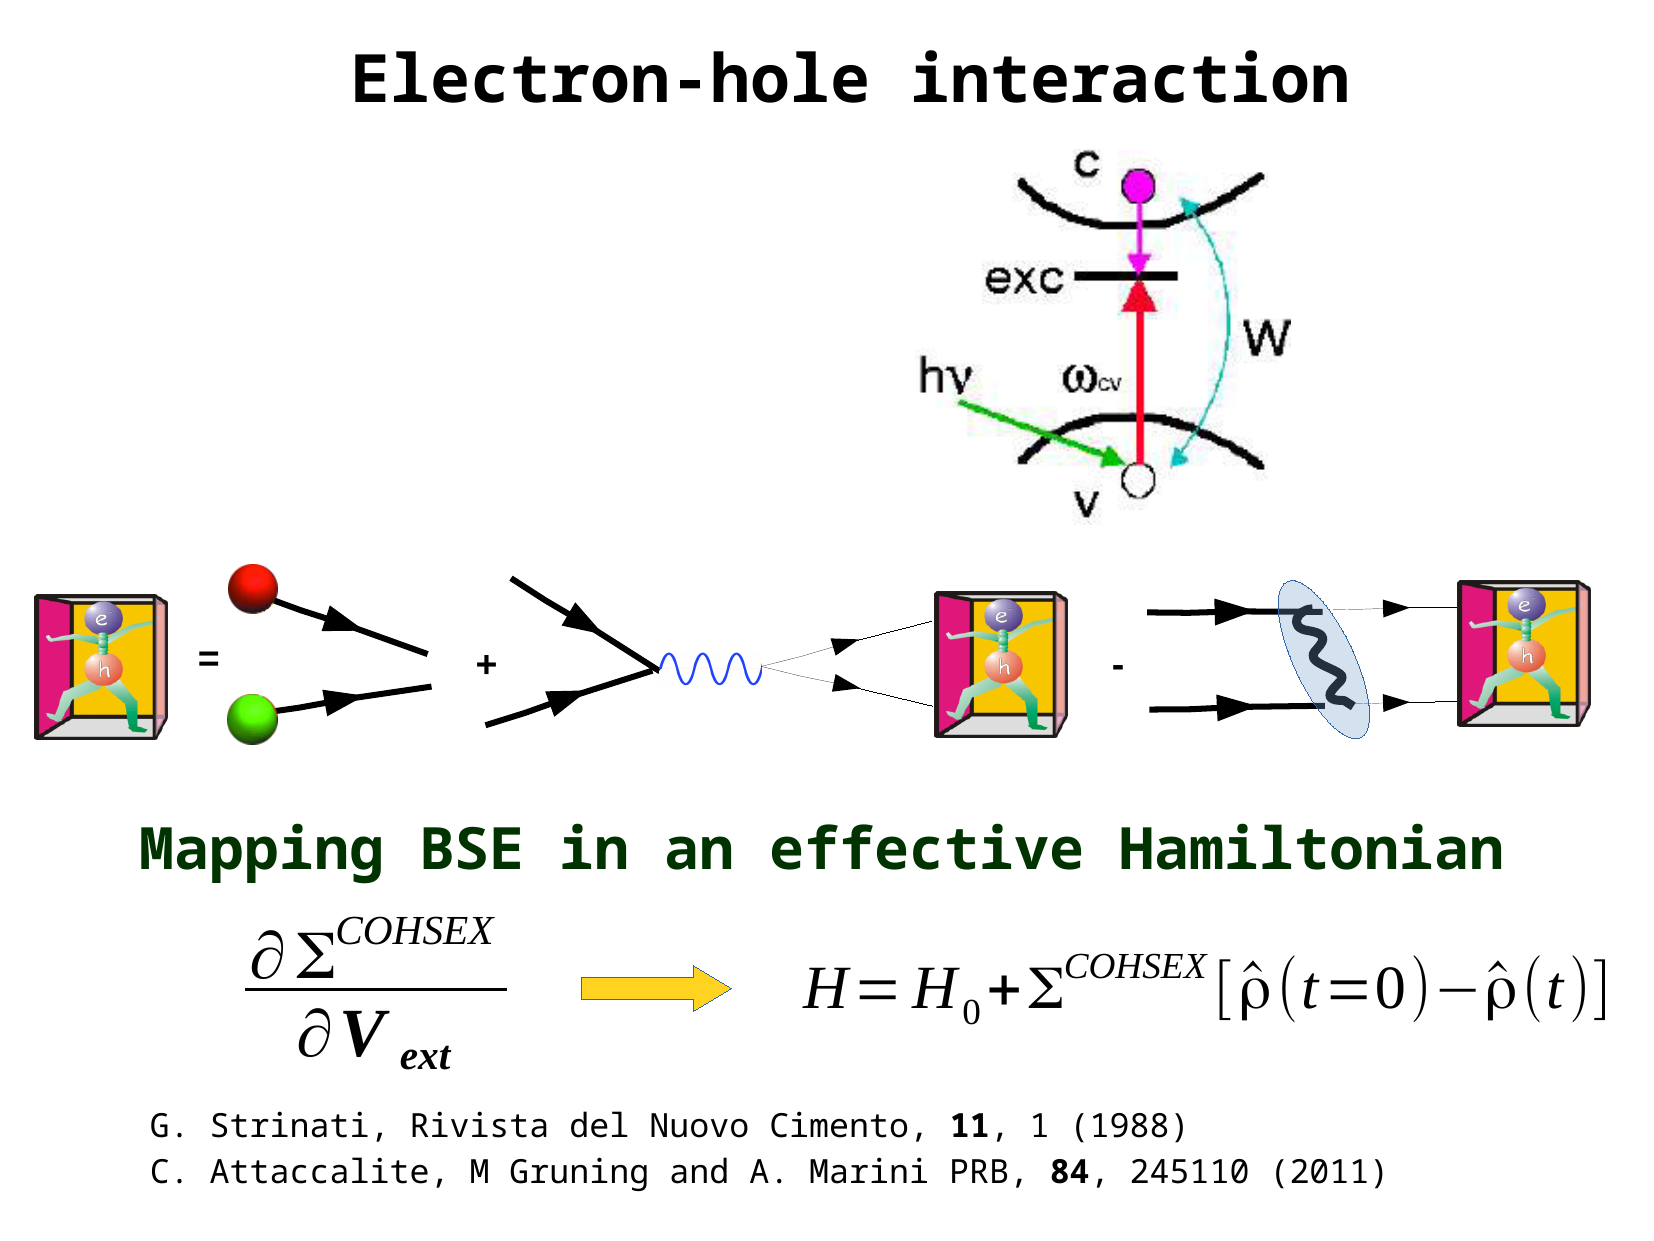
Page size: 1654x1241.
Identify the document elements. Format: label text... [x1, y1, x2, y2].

text_box + [460, 636, 551, 694]
chart [783, 943, 1627, 1031]
picture [227, 694, 278, 745]
text_box G. Strinati, Rivista del Nuovo Cimento, 11, 1 (1988) C. Attaccalite, M Gruning and A. Marini PRB, 84, 245110 (2011) [135, 1095, 1428, 1185]
text_box - [1097, 636, 1188, 694]
text_box = [183, 630, 274, 688]
picture [34, 594, 168, 740]
title Mapping BSE in an effective Hamiltonian [104, 800, 1545, 894]
text_box [1278, 580, 1370, 739]
picture [934, 591, 1068, 738]
text_box [581, 965, 732, 1012]
picture [659, 652, 762, 686]
picture [228, 564, 278, 614]
picture [1457, 580, 1591, 727]
picture [915, 149, 1291, 526]
chart [223, 905, 526, 1081]
title Electron-hole interaction [315, 30, 1441, 124]
